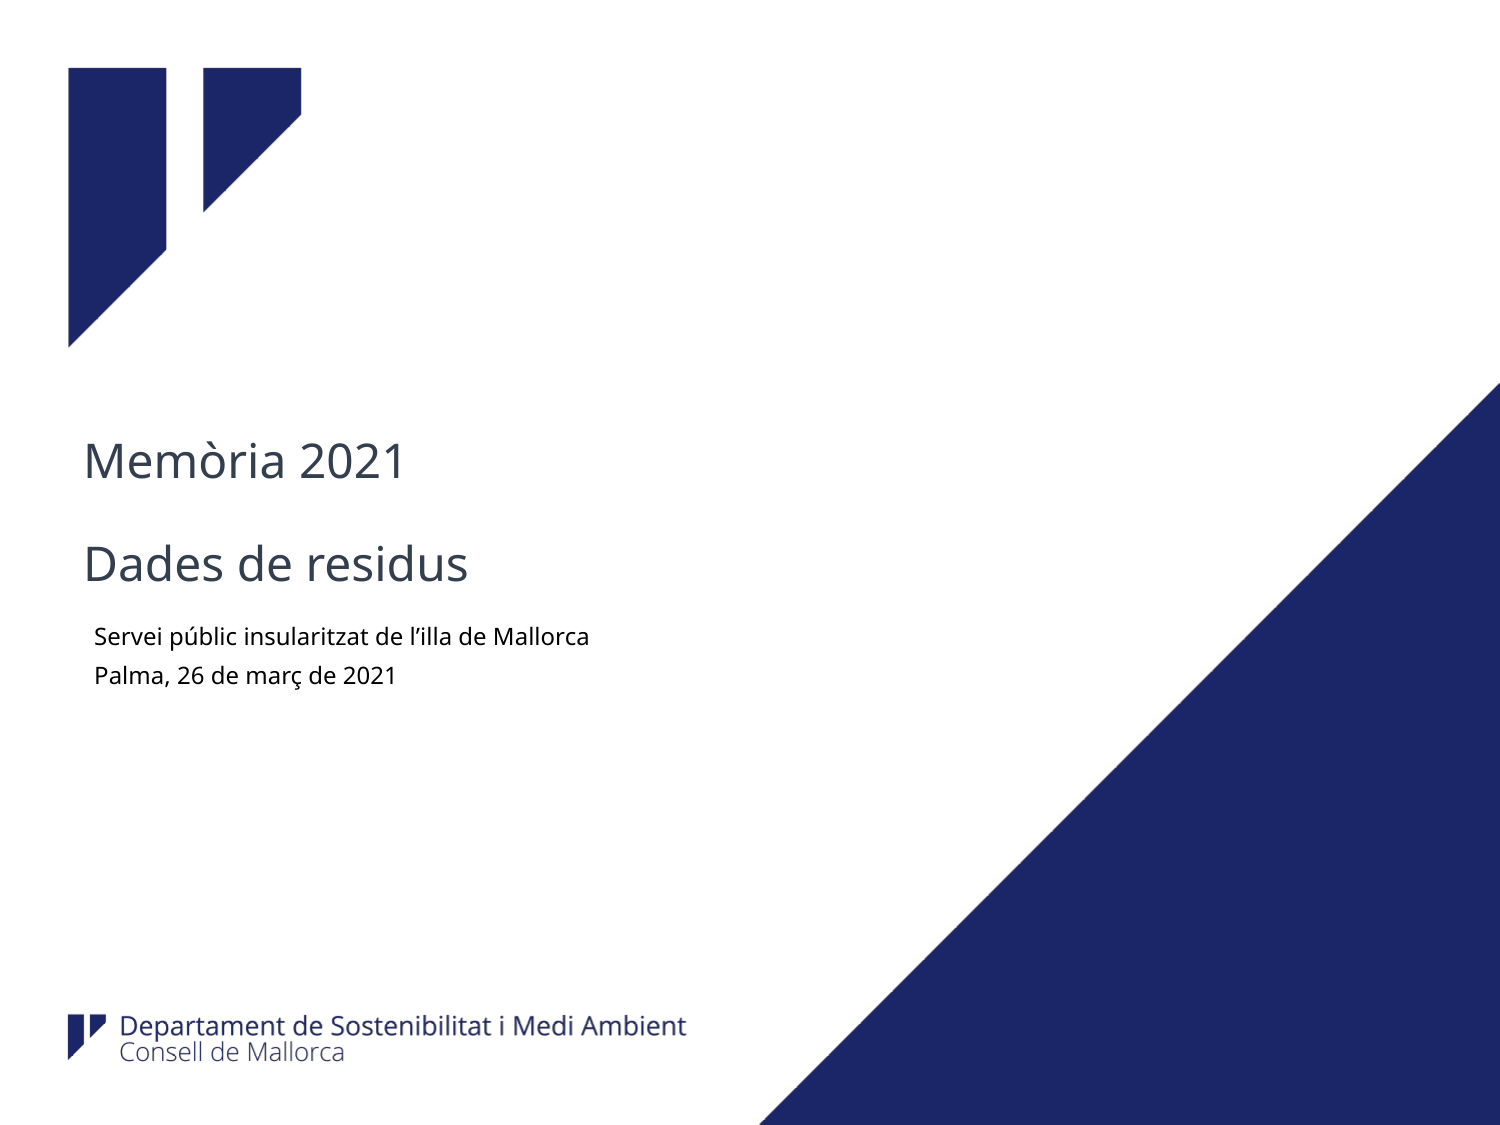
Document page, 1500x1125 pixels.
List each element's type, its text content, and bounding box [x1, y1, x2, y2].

picture [0, 0, 1500, 1125]
title Memòria 2021 Dades de residus [68, 429, 1388, 602]
subtitle Servei públic insularitzat de l’illa de Mallorca Palma, 26 de març de 2021 [79, 616, 1023, 697]
